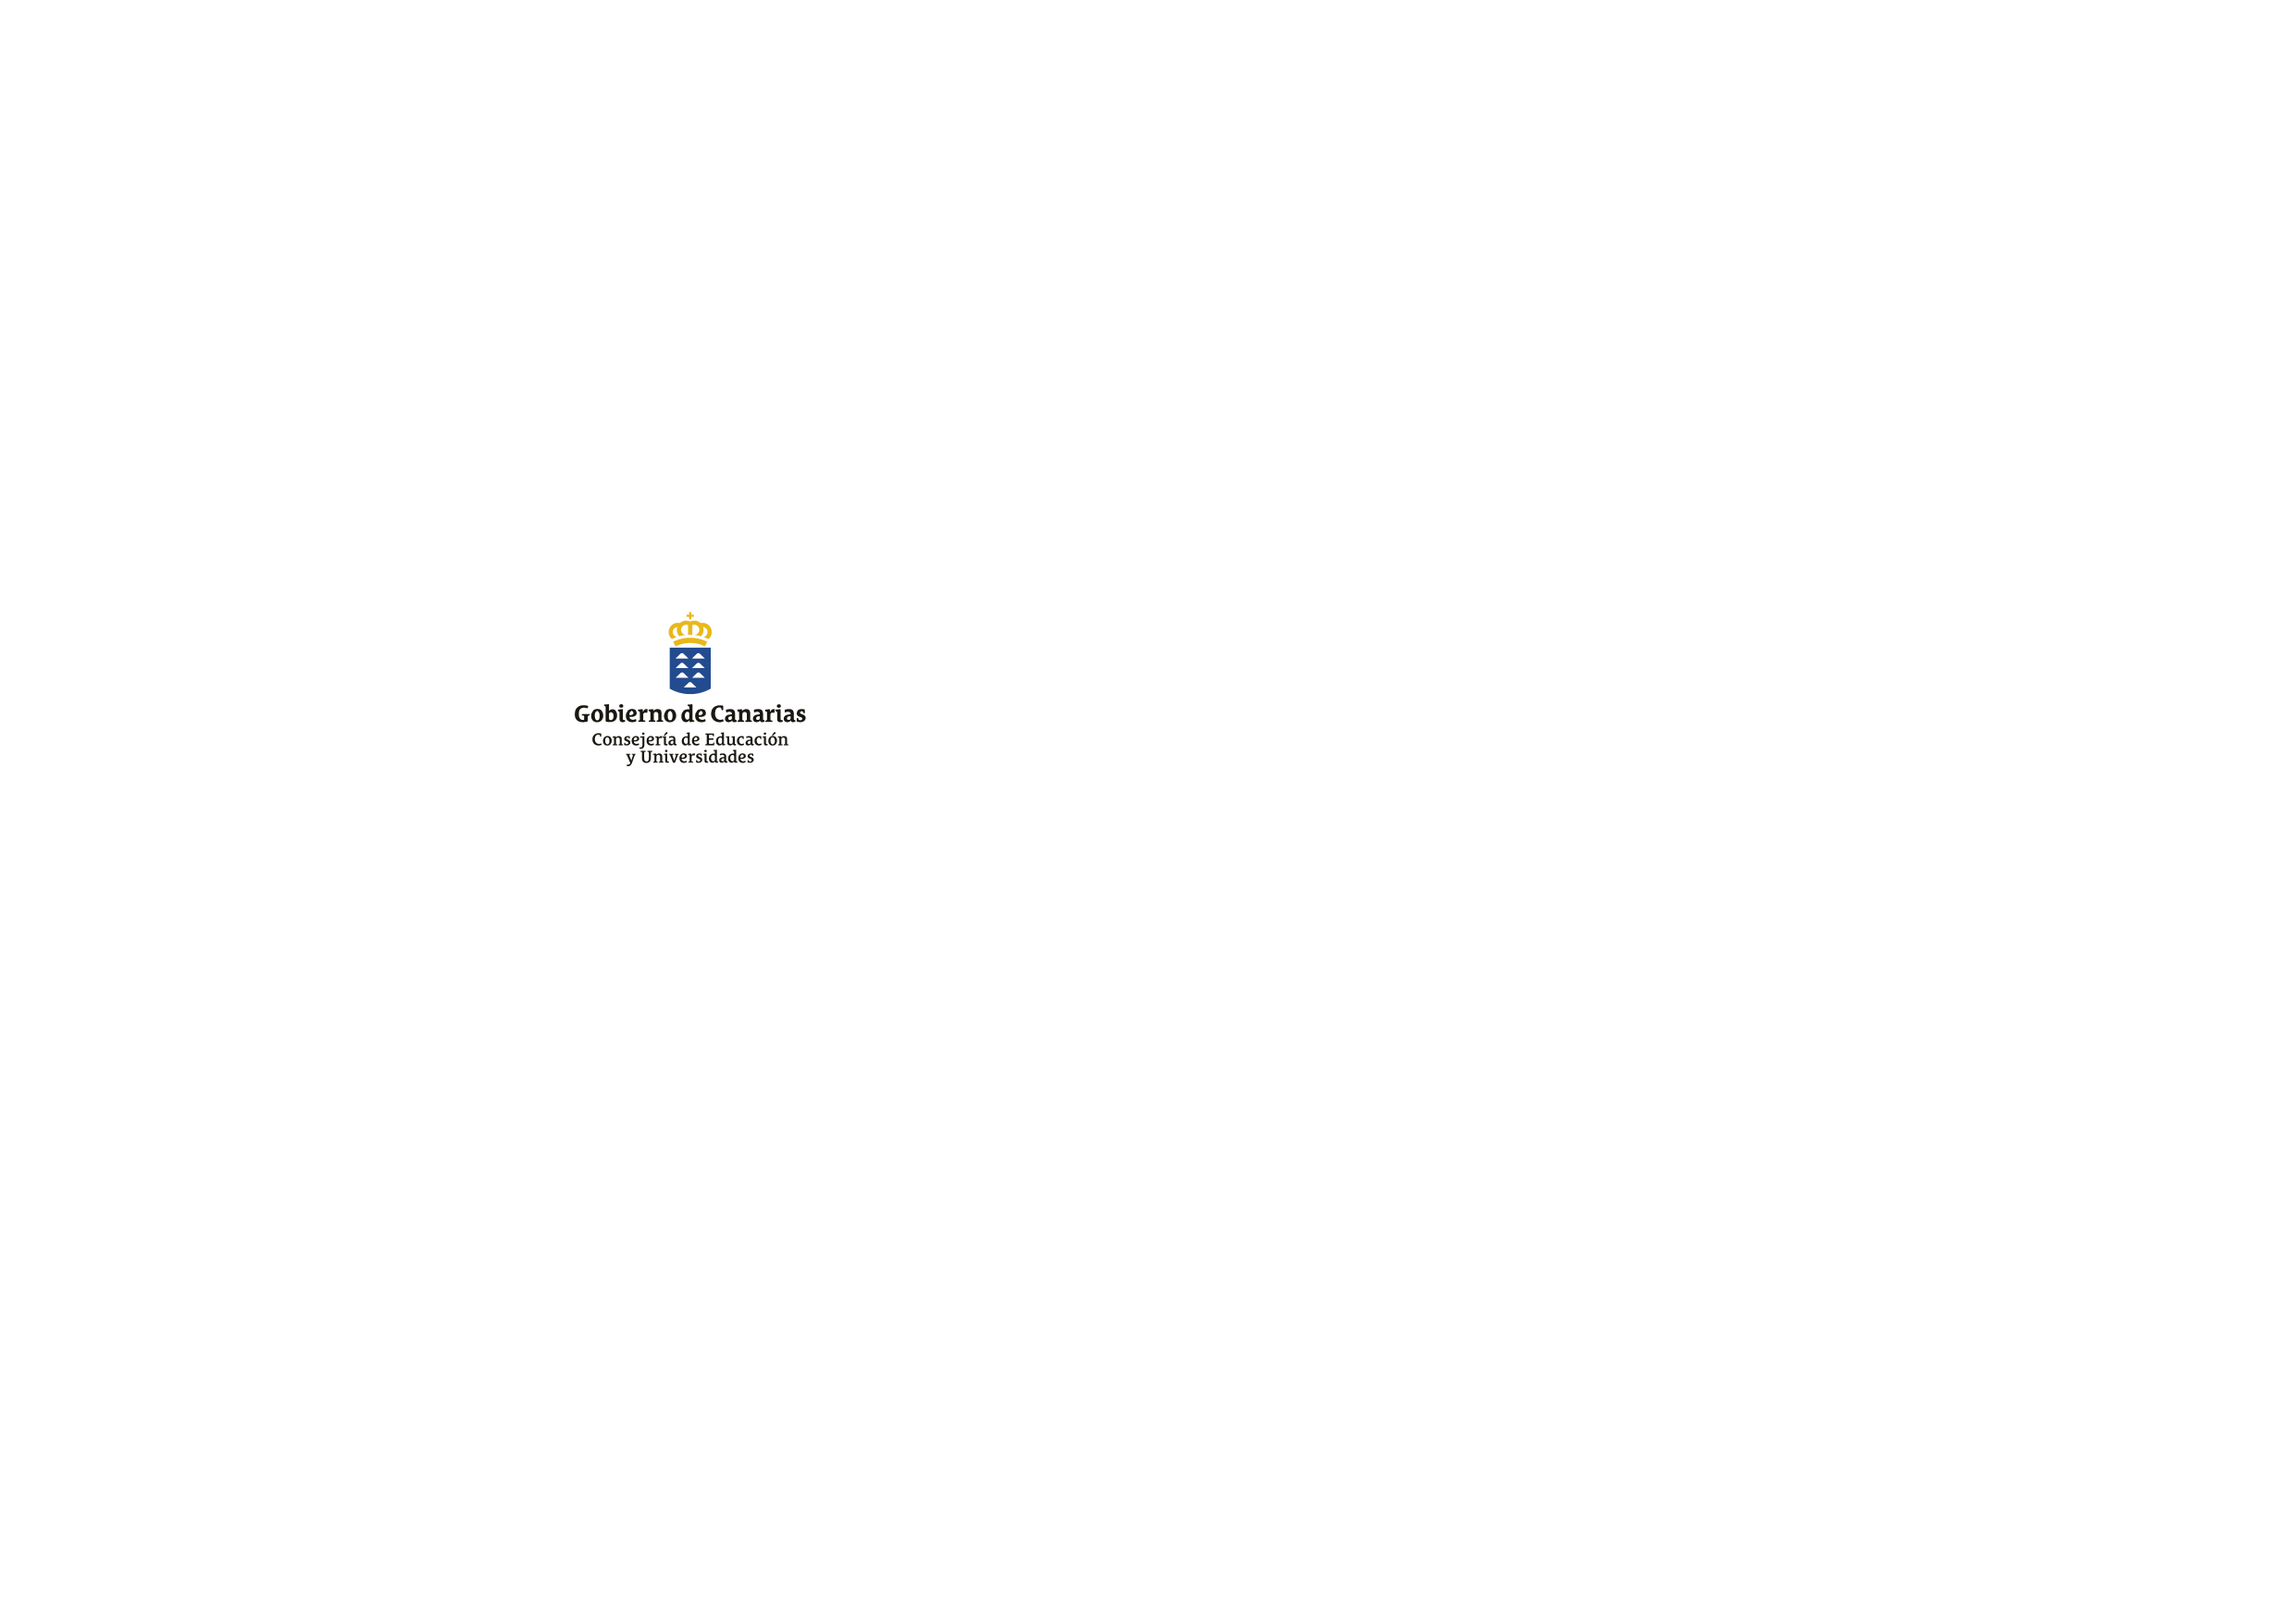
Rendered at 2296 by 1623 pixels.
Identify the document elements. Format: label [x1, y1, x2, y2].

picture [505, 591, 875, 831]
